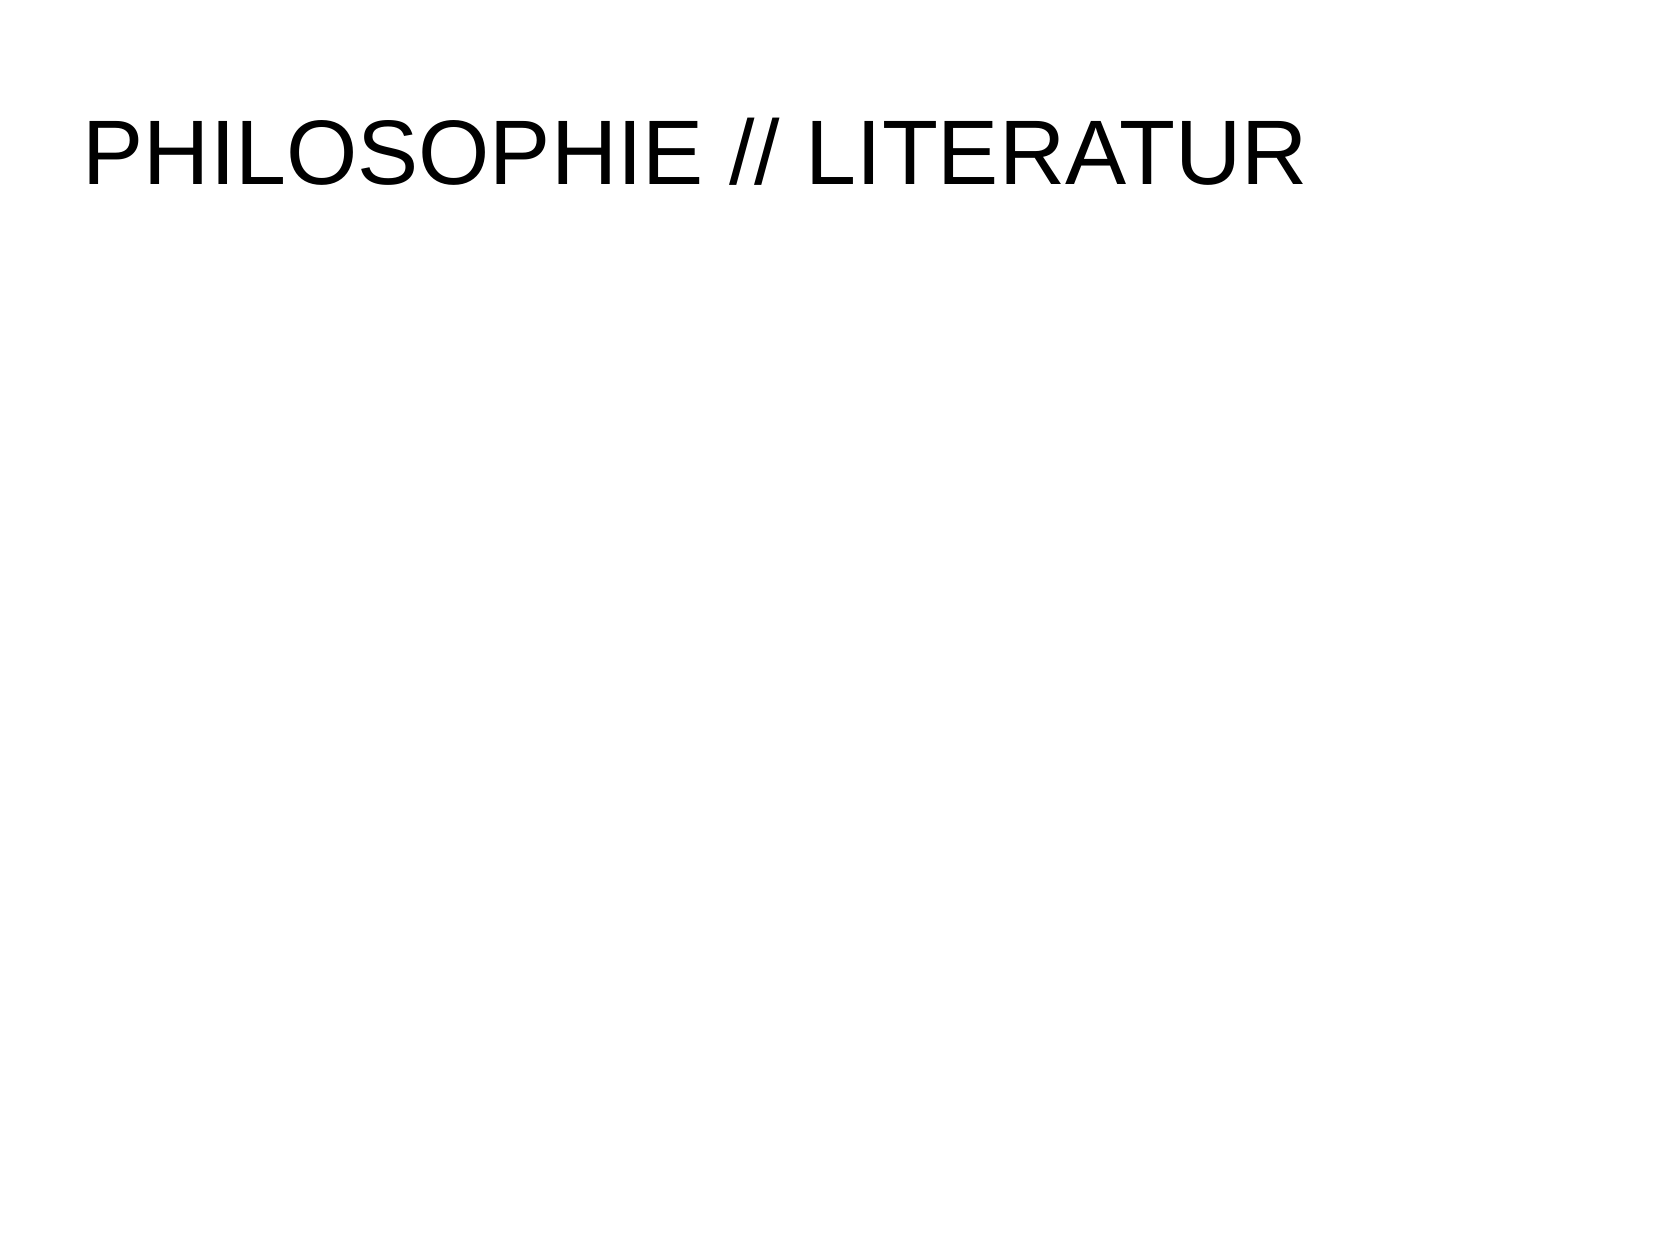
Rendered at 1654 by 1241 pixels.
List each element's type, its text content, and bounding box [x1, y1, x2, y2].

title PHILOSOPHIE // LITERATUR [82, 56, 1571, 250]
